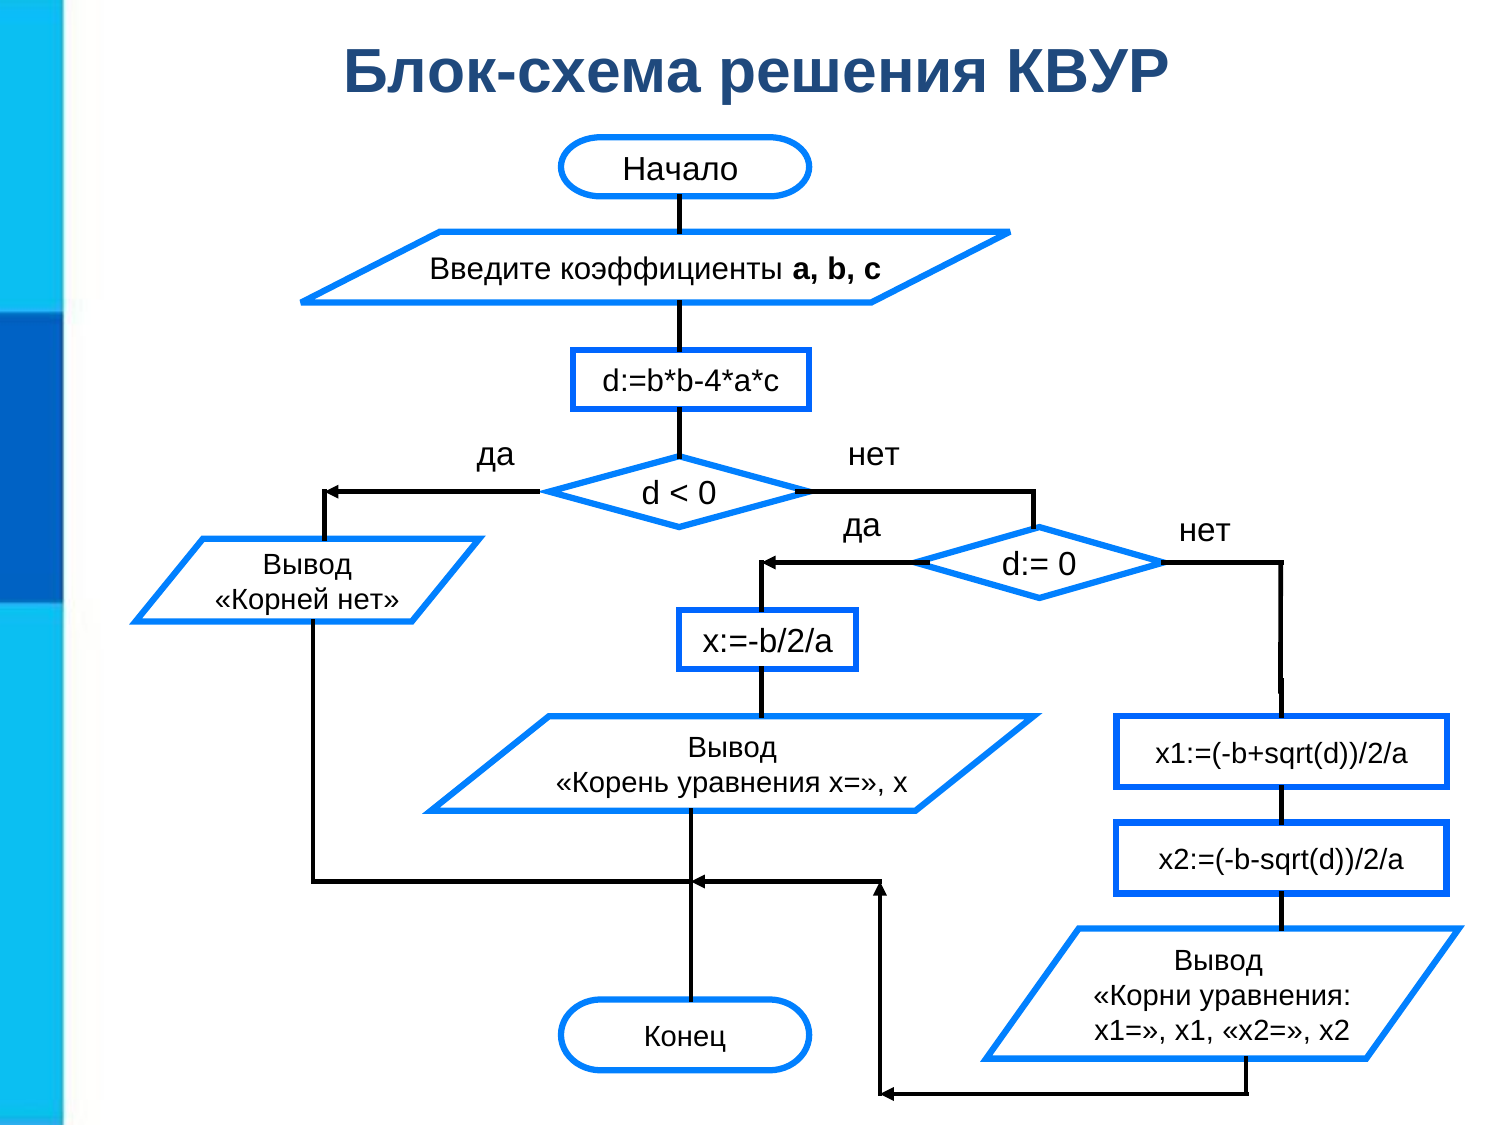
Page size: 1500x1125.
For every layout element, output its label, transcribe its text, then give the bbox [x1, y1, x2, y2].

text_box Вывод «Корень уравнения х=», х [430, 716, 1034, 811]
text_box x:=-b/2/a [679, 609, 857, 669]
picture [0, 0, 1500, 1125]
text_box Введите коэффициенты a, b, c [301, 231, 1010, 303]
text_box да [454, 432, 538, 480]
text_box нет [1163, 507, 1247, 556]
text_box Вывод «Корней нет» [135, 538, 480, 622]
text_box да [820, 503, 904, 551]
text_box Вывод «Корни уравнения: х1=», х1, «х2=», х2 [986, 928, 1459, 1059]
text_box х1:=(-b+sqrt(d))/2/a [1116, 716, 1447, 788]
text_box d:= 0 [924, 527, 1161, 598]
text_box d:=b*b-4*a*c [572, 350, 810, 409]
text_box нет [832, 432, 916, 480]
text_box d < 0 [549, 456, 801, 528]
text_box х2:=(-b-sqrt(d))/2/a [1116, 822, 1447, 894]
text_box Начало [560, 137, 810, 197]
text_box Конец [560, 999, 810, 1071]
text_box Блок-схема решения КВУР [88, 31, 1425, 114]
